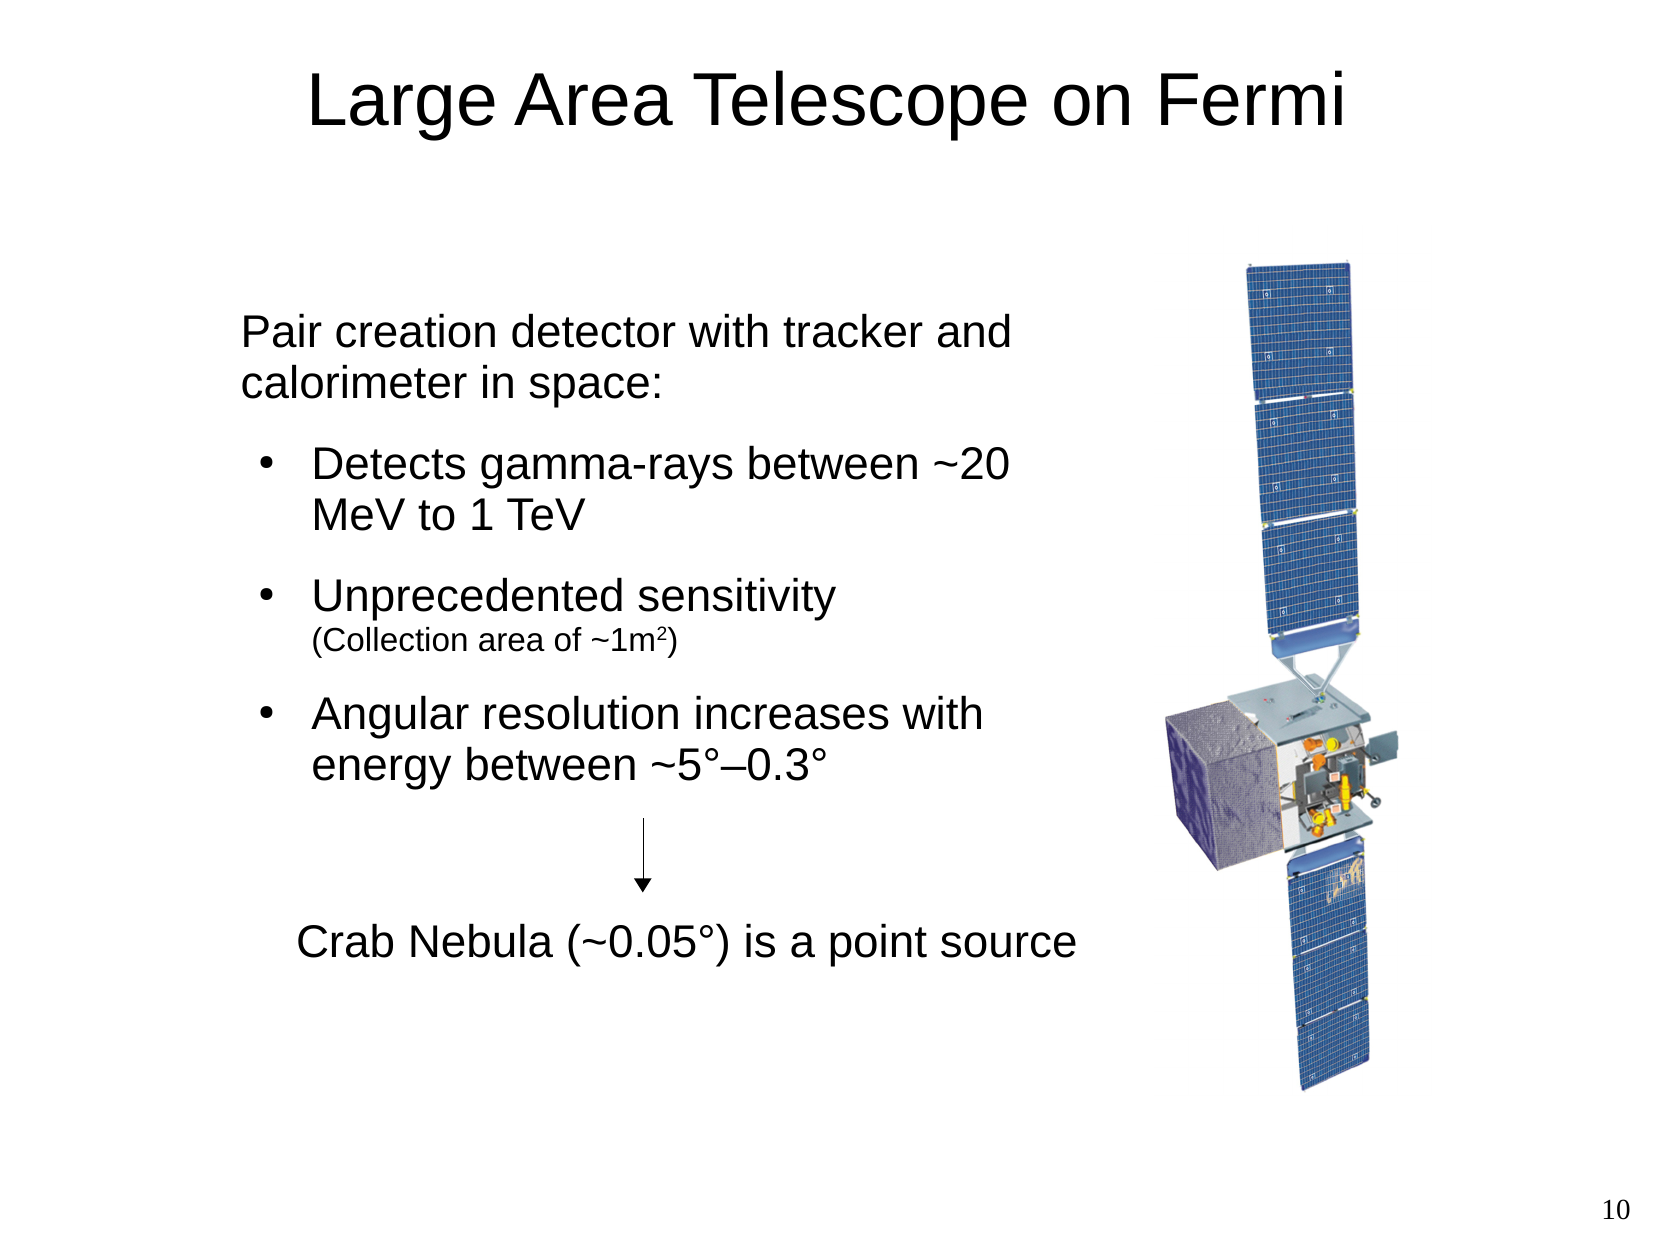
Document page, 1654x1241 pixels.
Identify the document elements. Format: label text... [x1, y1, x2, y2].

list Pair creation detector with tracker and calorimeter in space: Detects gamma-rays between ~20 MeV to 1 TeV Unprecedented sensitivity (Collection area of ~1m2) Angular resolution increases with energy between ~5°–0.3° [240, 306, 1022, 817]
picture [1154, 225, 1432, 1096]
text_box Crab Nebula (~0.05°) is a point source [281, 908, 1093, 975]
title Large Area Telescope on Fermi [82, 49, 1571, 151]
